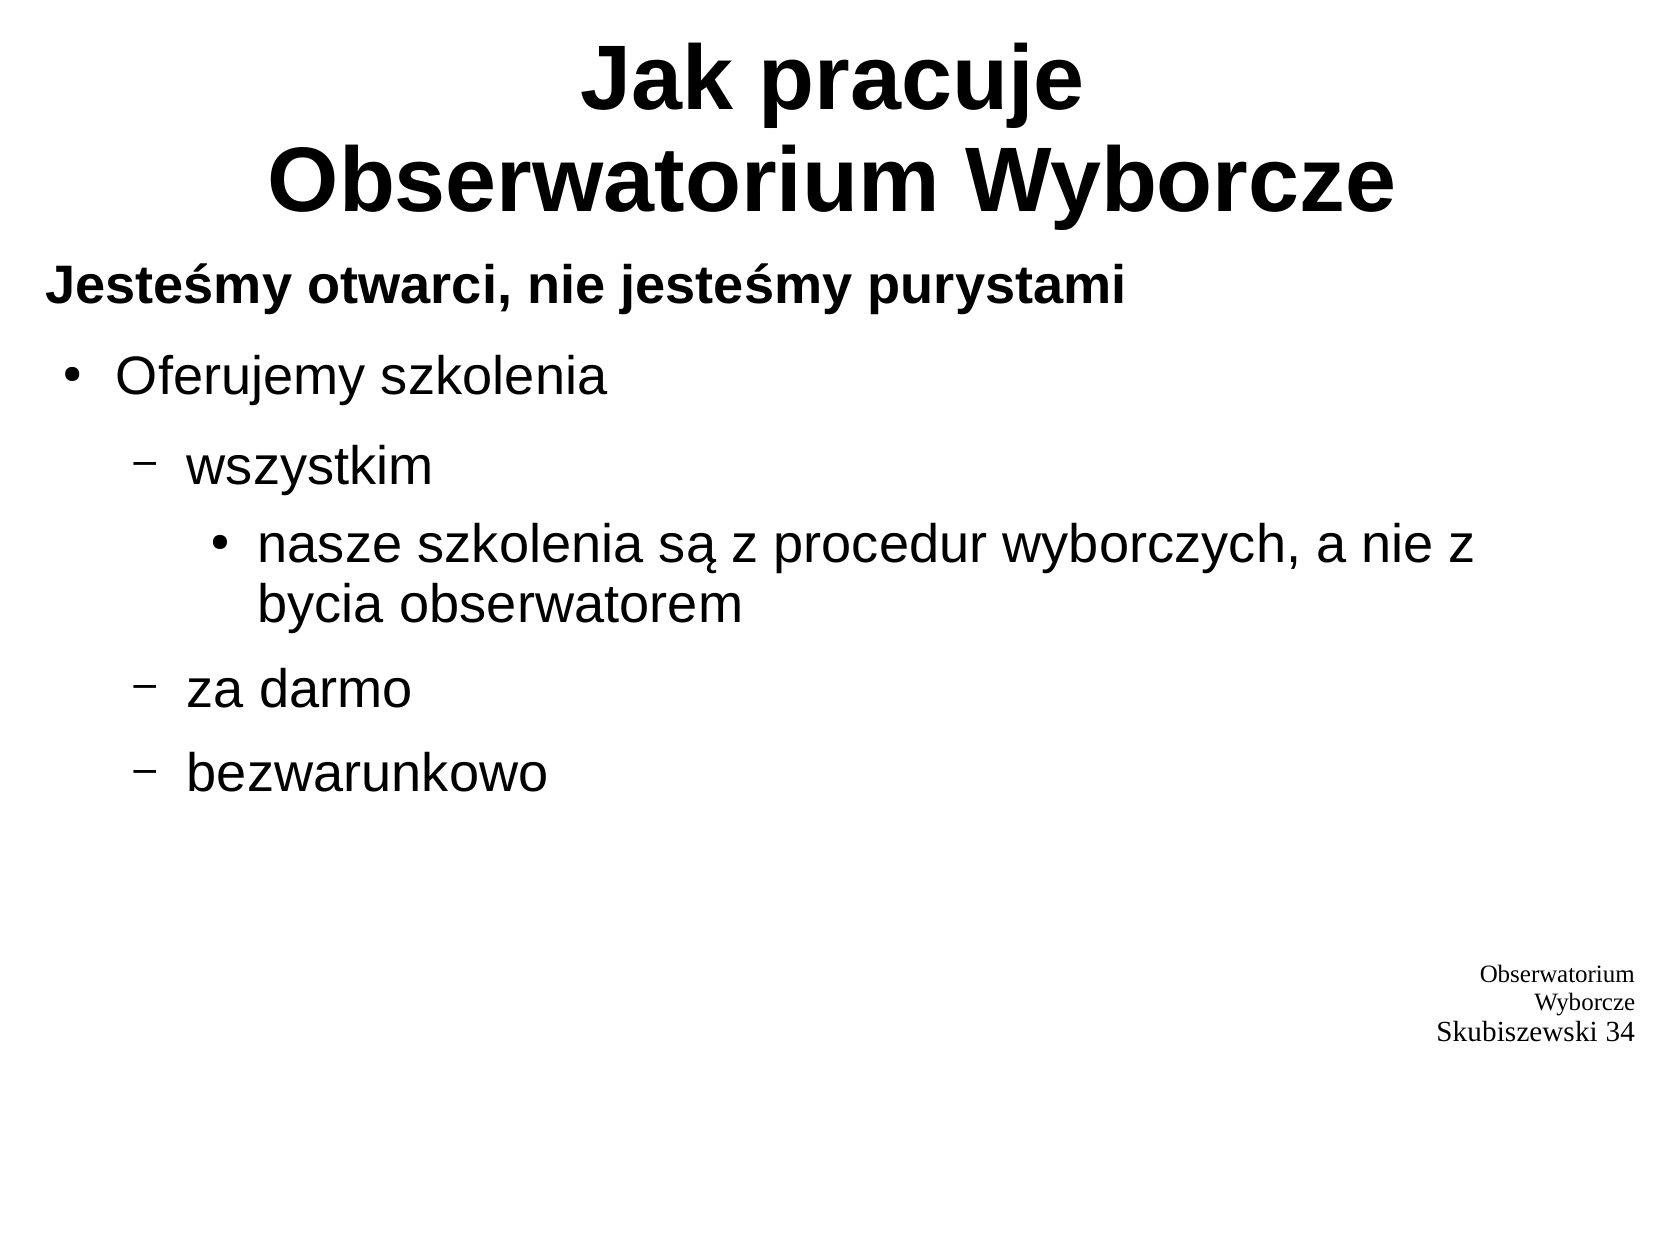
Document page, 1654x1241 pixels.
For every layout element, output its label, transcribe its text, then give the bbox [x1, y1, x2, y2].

list Jesteśmy otwarci, nie jesteśmy purystami Oferujemy szkolenia wszystkim nasze szkolenia są z procedur wyborczych, a nie z bycia obserwatorem za darmo bezwarunkowo [45, 255, 1621, 1186]
title Jak pracuje Obserwatorium Wyborcze [88, 26, 1577, 232]
